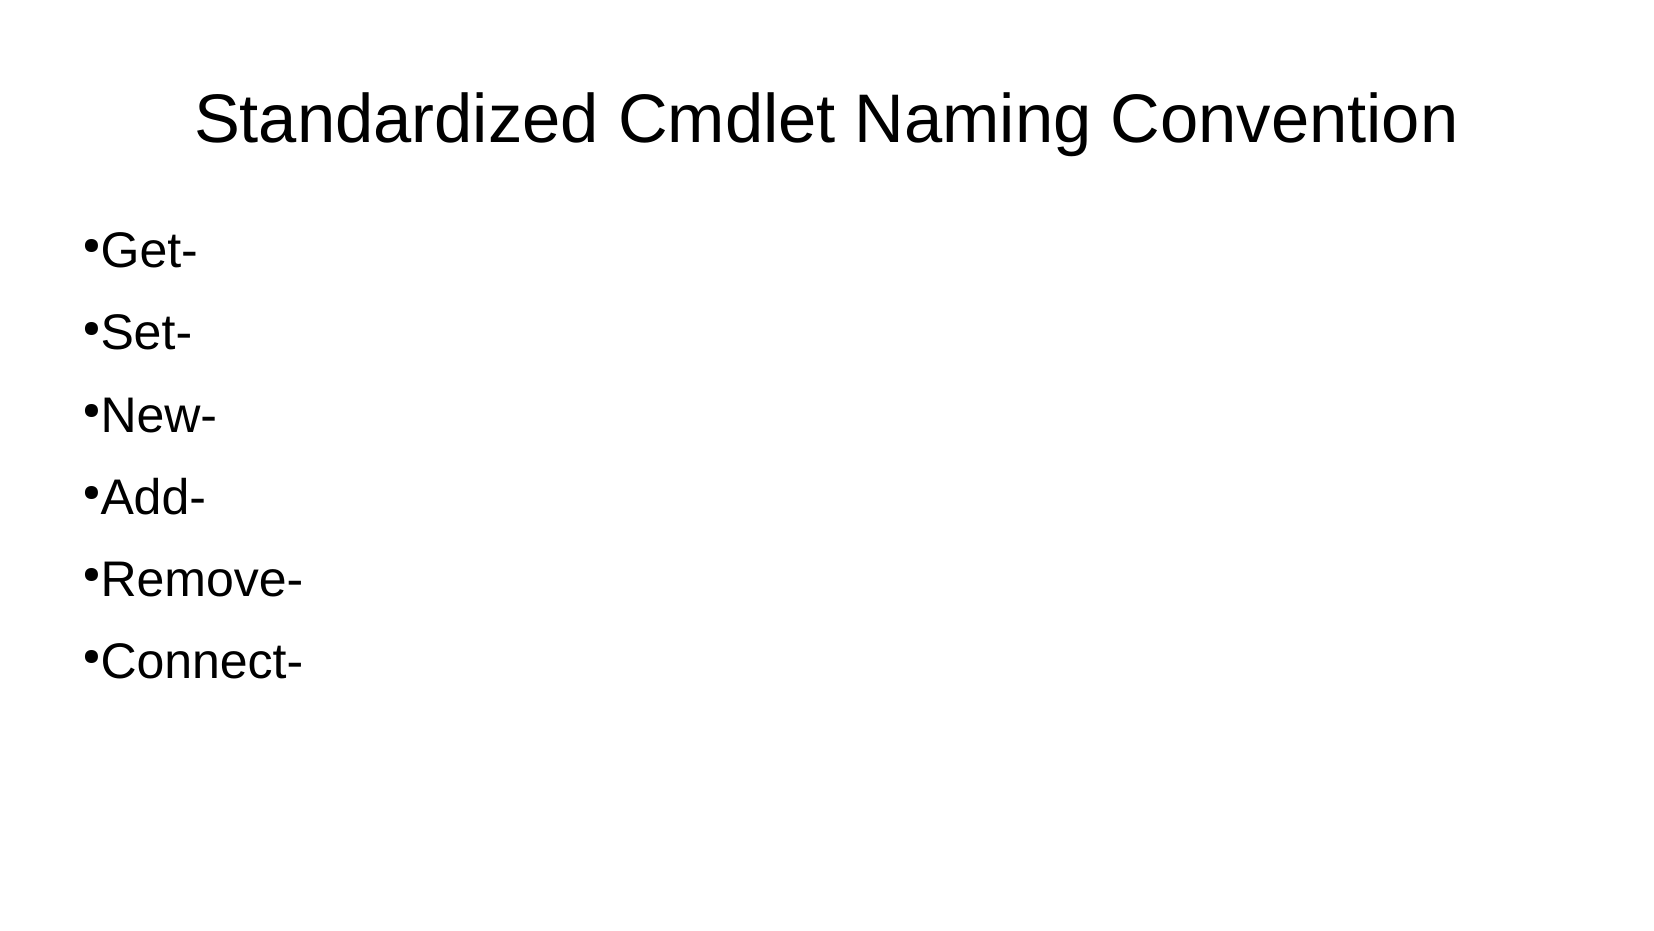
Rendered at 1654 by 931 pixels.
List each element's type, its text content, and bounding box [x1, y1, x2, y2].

list Get- Set- New- Add- Remove- Connect- [82, 217, 1571, 758]
title Standardized Cmdlet Naming Convention [82, 37, 1571, 193]
